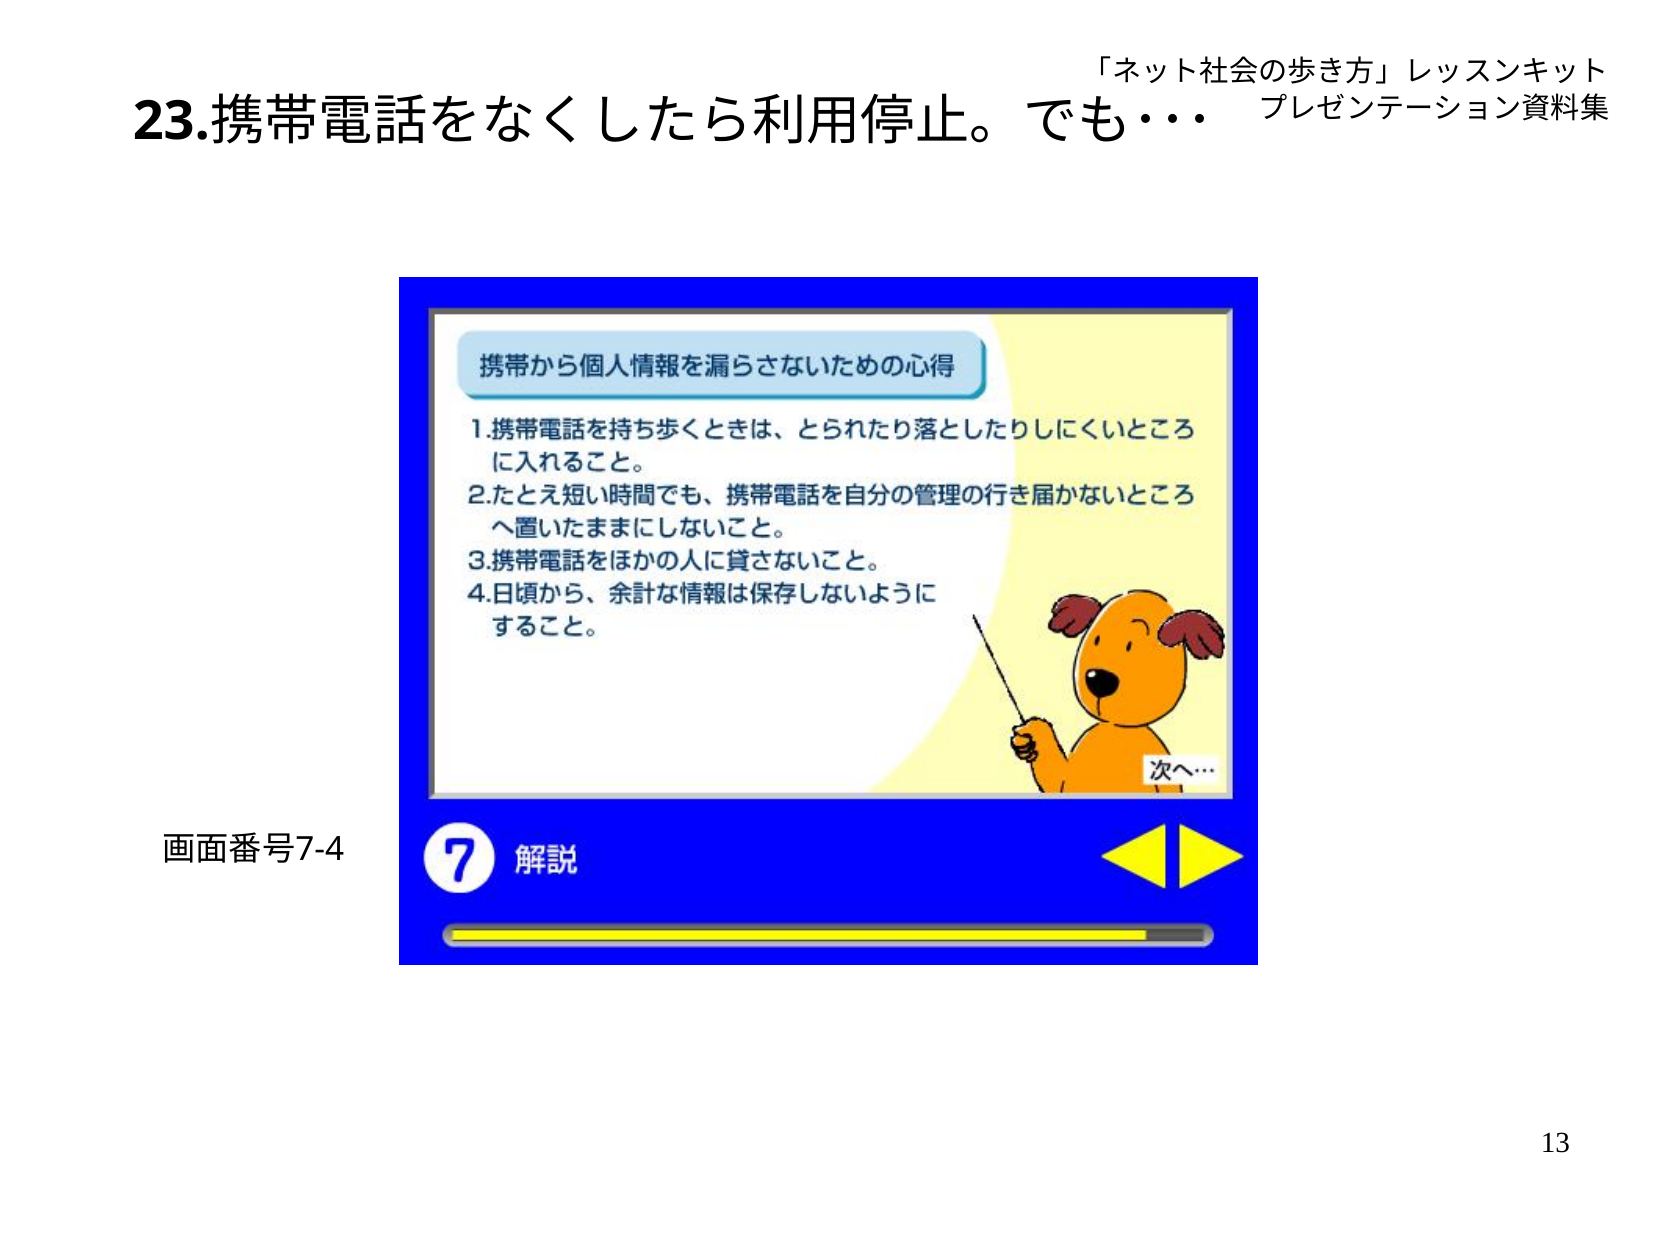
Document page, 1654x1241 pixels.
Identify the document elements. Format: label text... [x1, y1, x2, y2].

text_box 「ネット社会の歩き方」レッスンキット プレゼンテーション資料集 [1062, 44, 1625, 134]
text_box 画面番号7-4 [147, 826, 384, 875]
text_box 23.携帯電話をなくしたら利用停止。でも･･･ [118, 88, 1270, 158]
picture [399, 277, 1258, 965]
